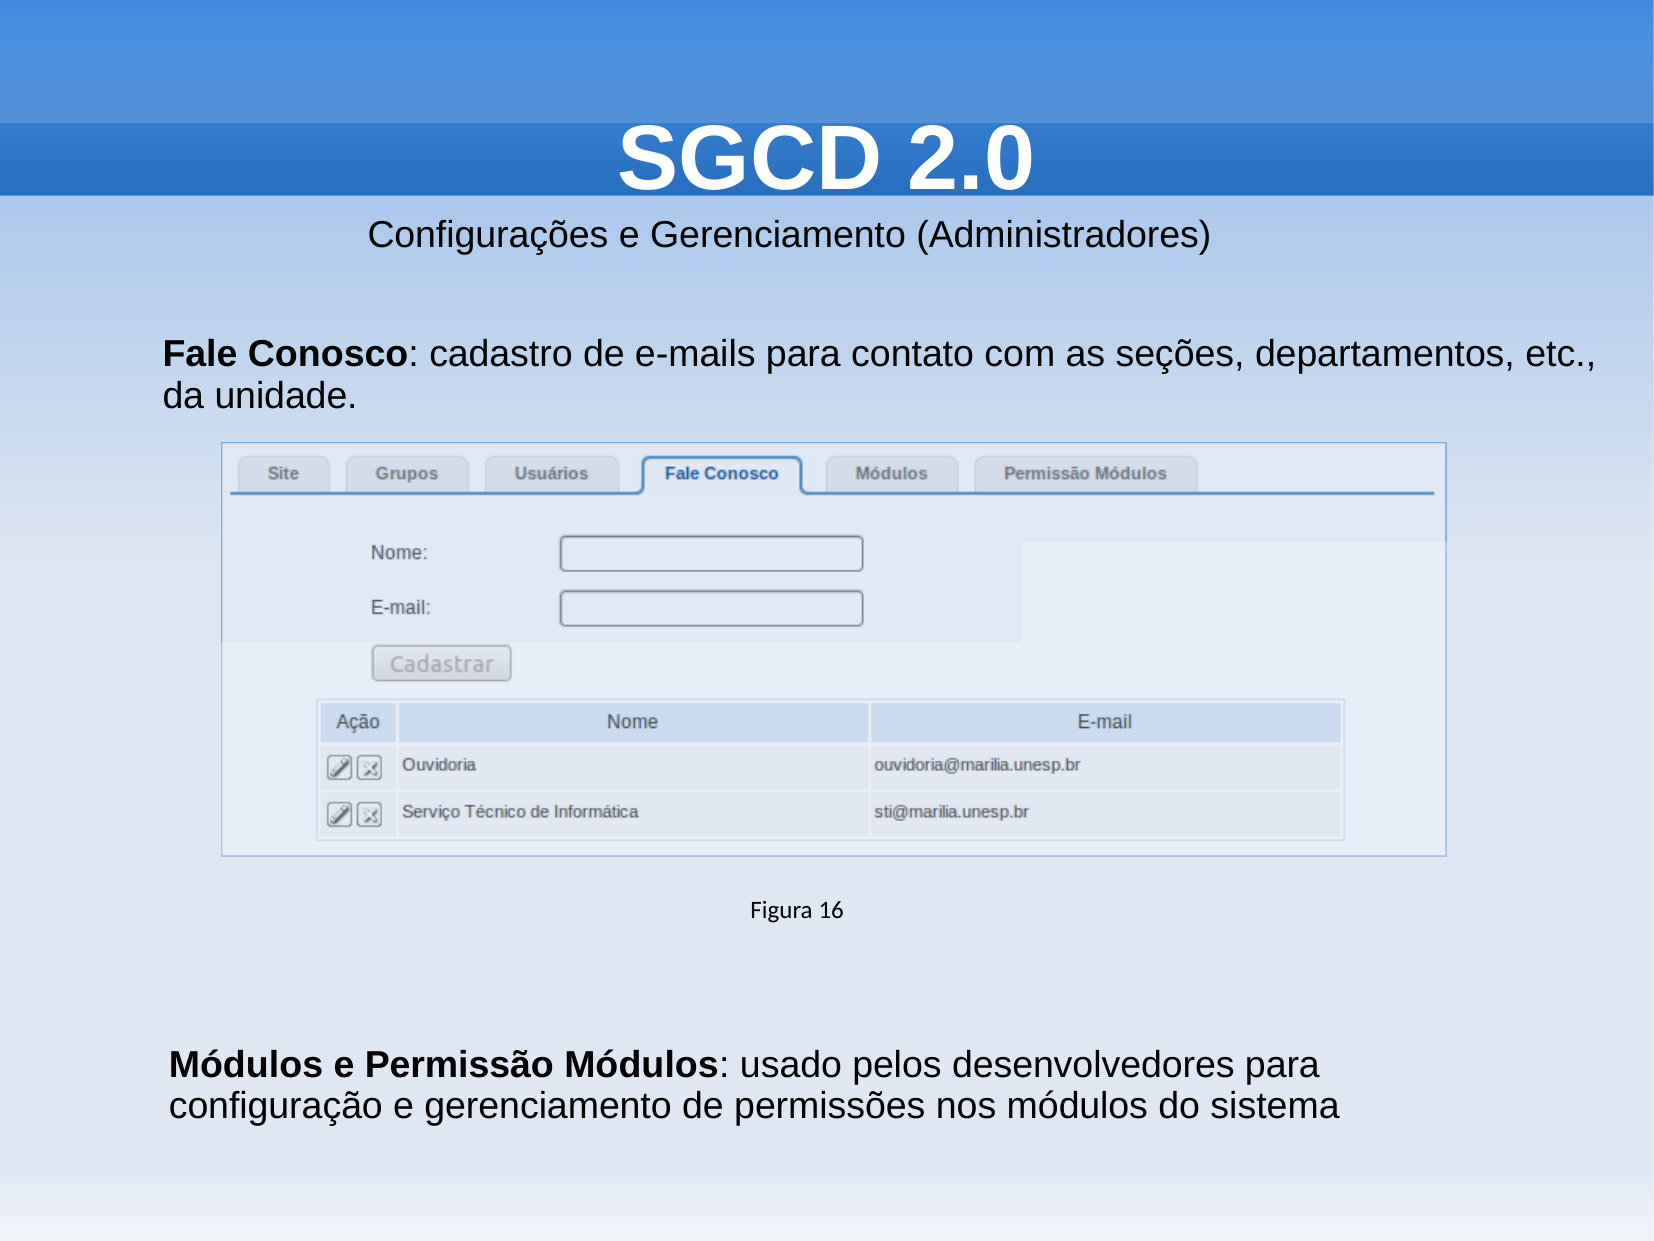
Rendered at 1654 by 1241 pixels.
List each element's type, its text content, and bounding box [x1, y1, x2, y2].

text_box Fale Conosco: cadastro de e-mails para contato com as seções, departamentos, etc., da unidade. [147, 324, 1628, 424]
text_box Figura 16 [649, 885, 945, 931]
text_box Módulos e Permissão Módulos: usado pelos desenvolvedores para configuração e gerenciamento de permissões nos módulos do sistema [153, 1035, 1447, 1135]
title SGCD 2.0 [82, 49, 1571, 257]
text_box Configurações e Gerenciamento (Administradores) [352, 206, 1227, 264]
picture [0, 0, 1654, 1241]
